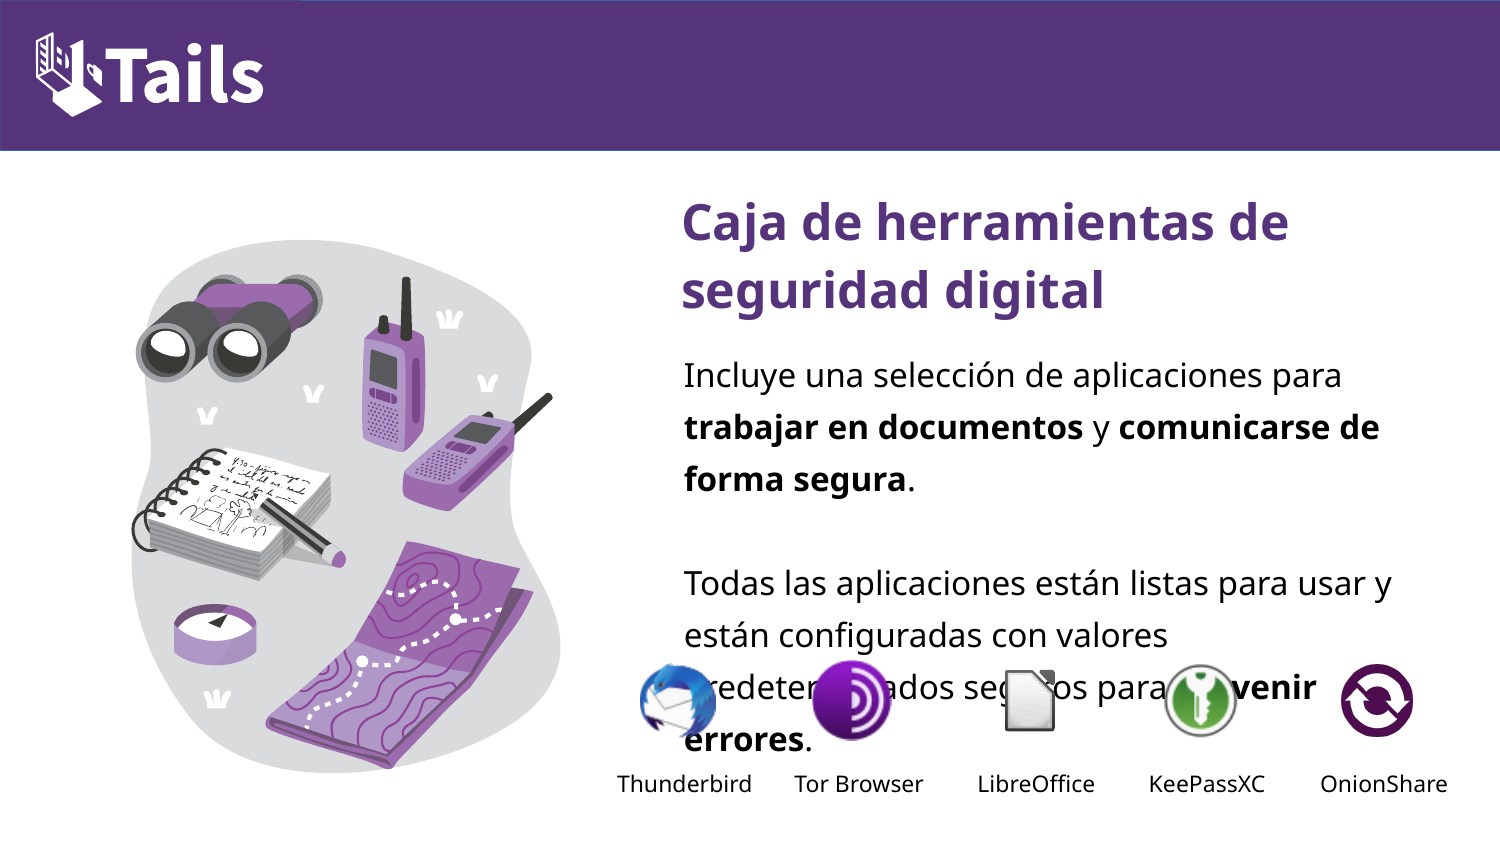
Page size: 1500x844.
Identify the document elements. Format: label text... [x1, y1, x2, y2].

text_box Incluye una selección de aplicaciones para trabajar en documentos y comunicarse de forma segura. Todas las aplicaciones están listas para usar y están configuradas con valores predeterminados seguros para prevenir errores. [669, 337, 1457, 689]
text_box Thunderbird [602, 755, 754, 804]
picture [1004, 669, 1055, 732]
picture [1163, 663, 1239, 739]
text_box KeePassXC [1133, 755, 1269, 804]
title Caja de herramientas de seguridad digital [680, 192, 1426, 319]
picture [640, 663, 716, 739]
text_box Tor Browser [779, 755, 925, 804]
picture [812, 660, 892, 741]
text_box LibreOffice [962, 755, 1098, 804]
text_box OnionShare [1305, 755, 1450, 804]
picture [92, 232, 574, 782]
picture [1341, 664, 1413, 737]
